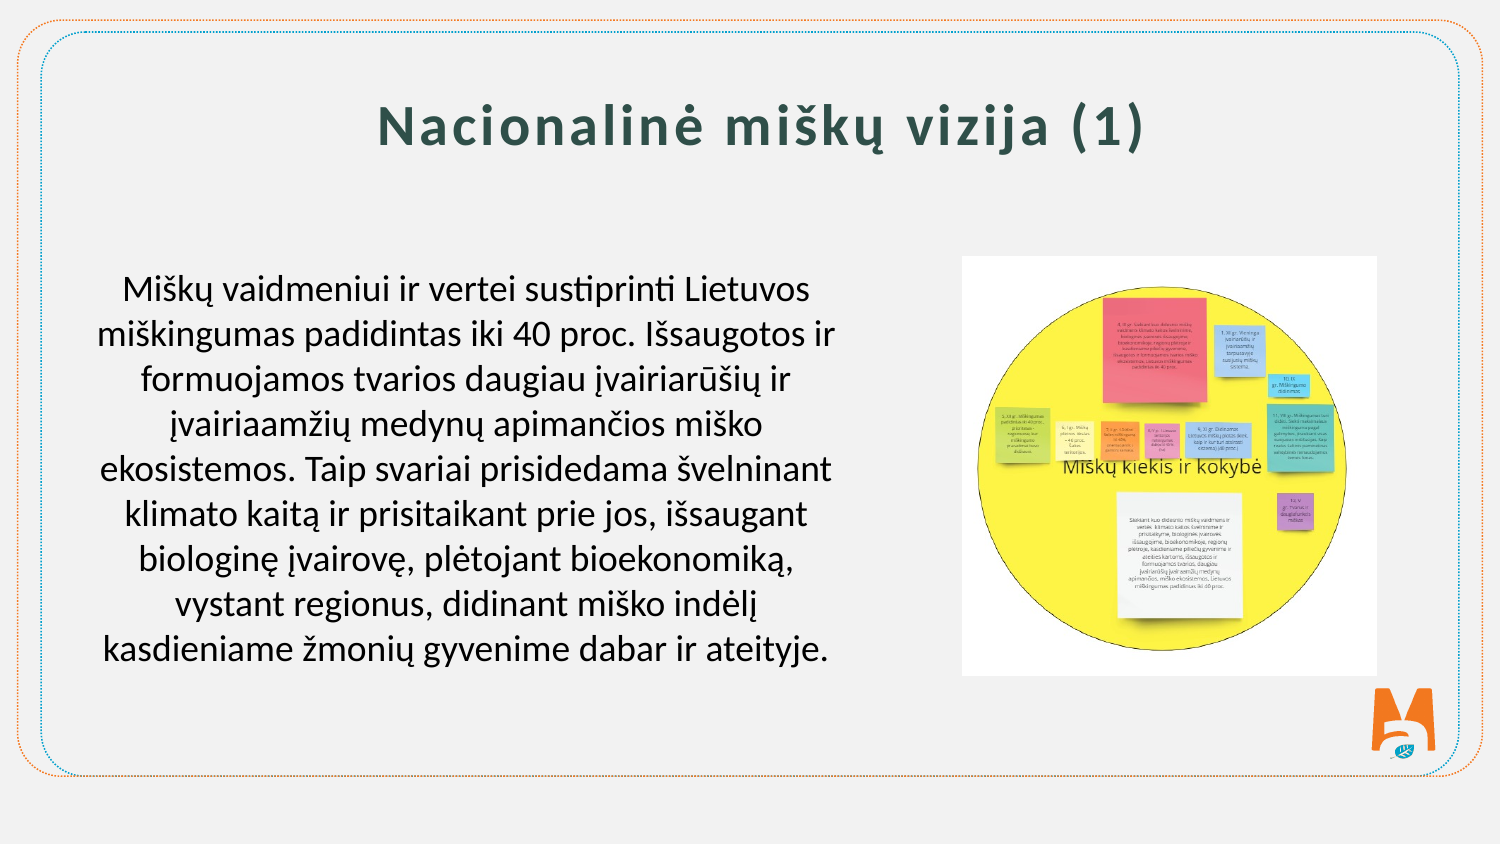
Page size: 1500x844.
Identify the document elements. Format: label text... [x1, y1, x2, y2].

picture [962, 256, 1377, 676]
text_box Miškų vaidmeniui ir vertei sustiprinti Lietuvos miškingumas padidintas iki 40 proc. Išsaugotos ir formuojamos tvarios daugiau įvairiarūšių ir įvairiaamžių medynų apimančios miško ekosistemos. Taip svariai prisidedama švelninant klimato kaitą ir prisitaikant prie jos, išsaugant biologinę įvairovę, plėtojant bioekonomiką, vystant regionus, didinant miško indėlį kasdieniame žmonių gyvenime dabar ir ateityje. [64, 256, 869, 681]
text_box Nacionalinė miškų vizija (1) [123, 79, 1400, 166]
